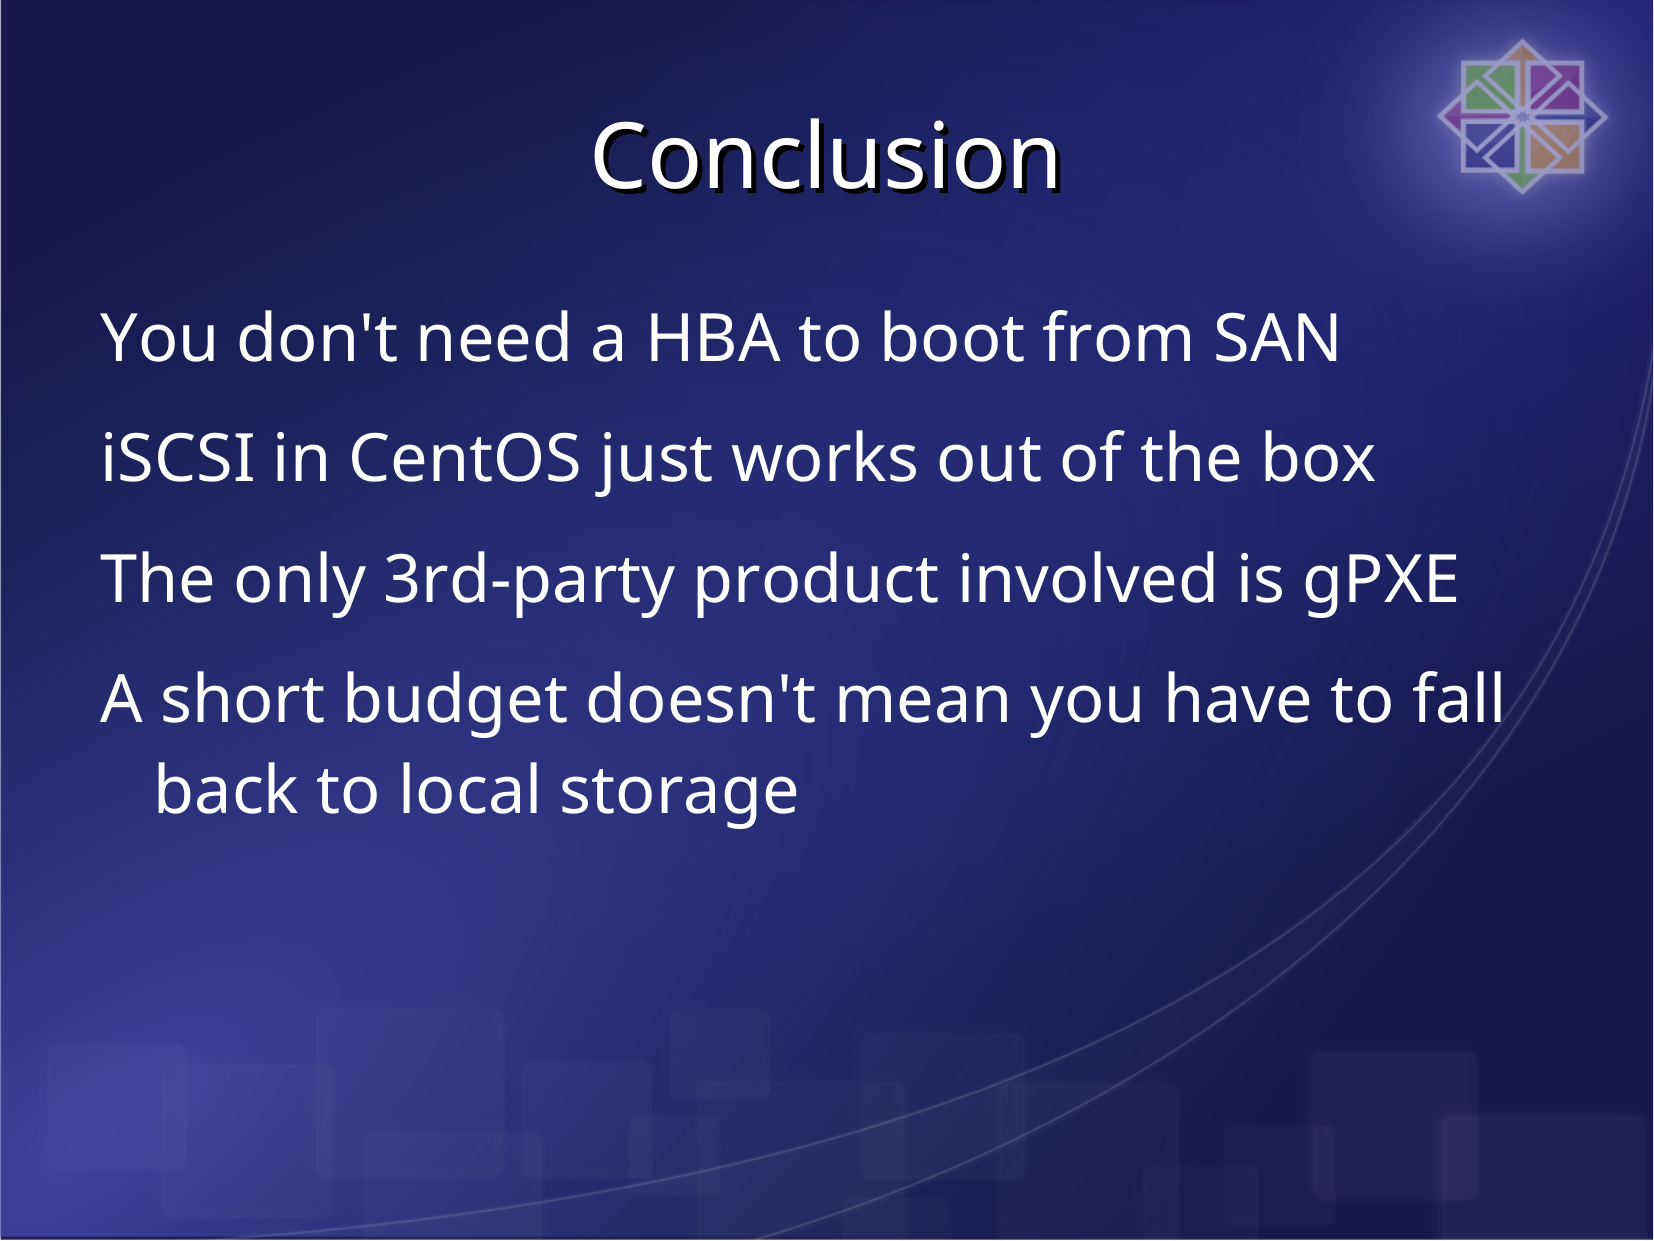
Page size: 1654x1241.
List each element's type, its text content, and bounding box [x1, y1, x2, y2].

list You don't need a HBA to boot from SAN iSCSI in CentOS just works out of the box The only 3rd-party product involved is gPXE A short budget doesn't mean you have to fall back to local storage [82, 290, 1571, 1109]
picture [0, 0, 1654, 1241]
title Conclusion [82, 49, 1571, 257]
